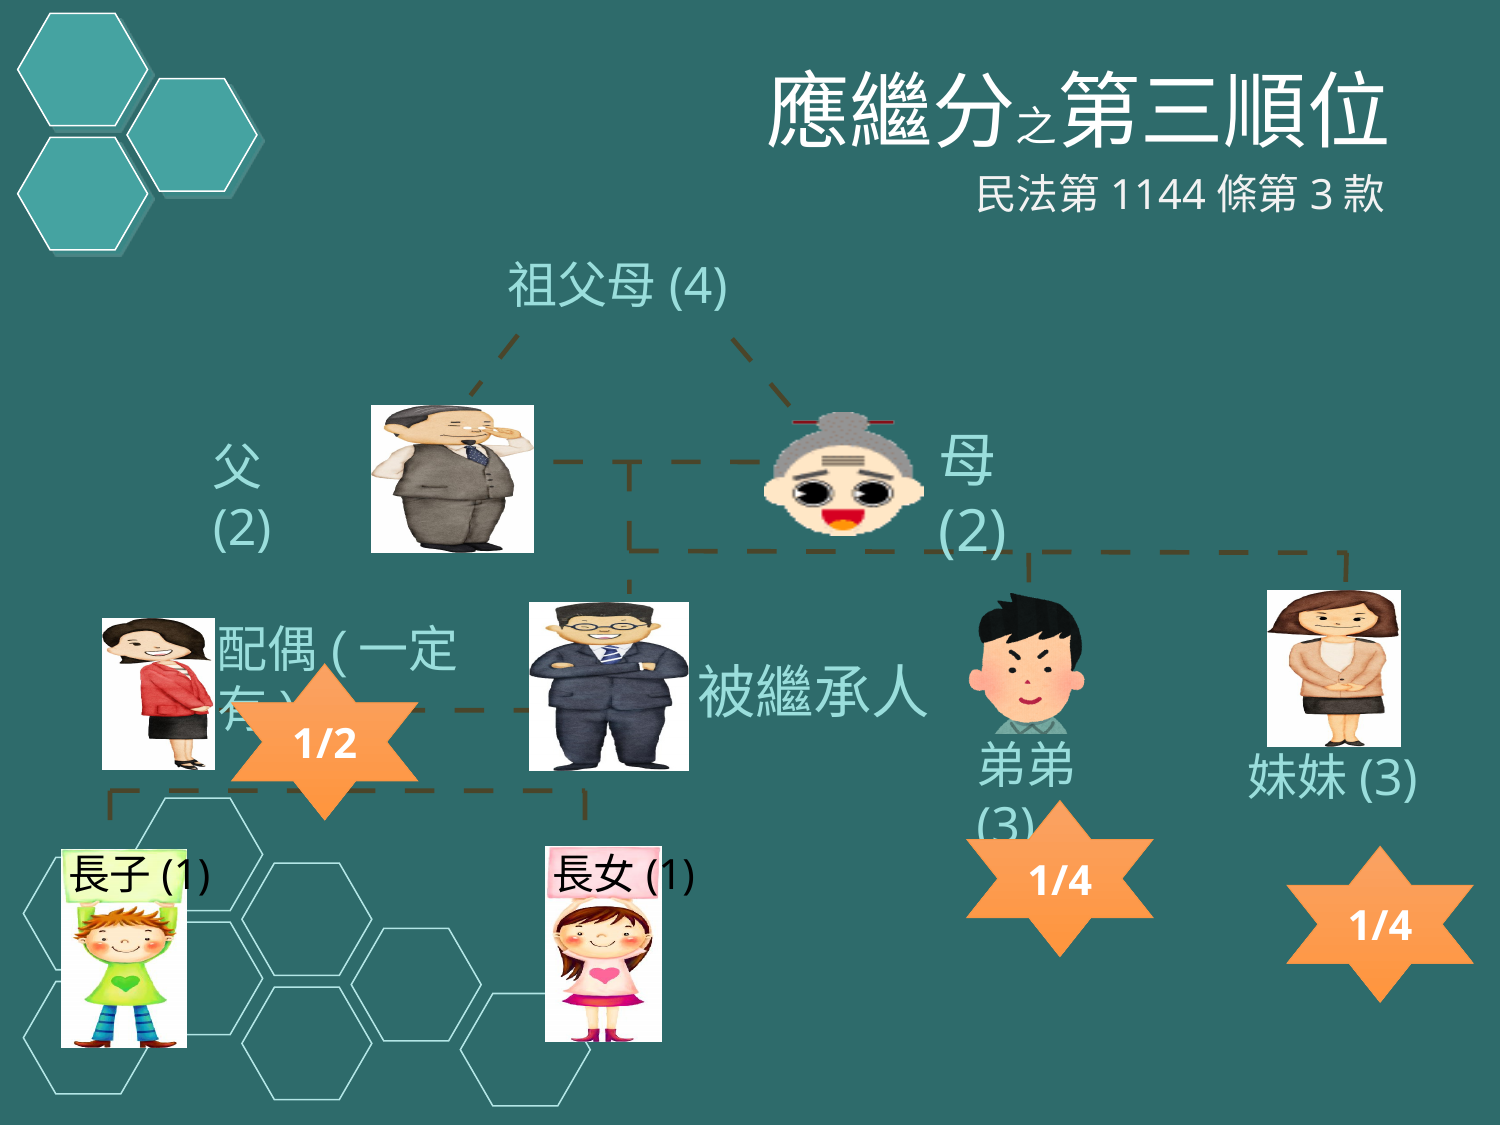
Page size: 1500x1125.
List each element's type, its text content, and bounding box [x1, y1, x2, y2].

text_box 1/4 [967, 800, 1153, 957]
picture [529, 602, 689, 771]
text_box 弟弟(3) [961, 725, 1159, 861]
text_box 母(2) [923, 415, 1086, 571]
text_box 民法第1144條第3款 [686, 157, 1406, 228]
text_box 父(2) [197, 427, 348, 563]
text_box 長女(1) [537, 839, 726, 906]
picture [764, 412, 924, 536]
picture [545, 906, 662, 1042]
text_box 被繼承人 [677, 645, 955, 736]
picture [61, 906, 187, 1049]
text_box 1/2 [231, 664, 418, 820]
text_box 妹妹(3) [1232, 737, 1434, 813]
picture [371, 405, 534, 553]
text_box 祖父母(4) [476, 243, 758, 324]
picture [1267, 590, 1401, 747]
picture [102, 618, 215, 770]
text_box 配偶(一定有) [197, 607, 534, 748]
text_box 1/4 [1287, 846, 1473, 1003]
title 應繼分之第三順位 [277, 42, 1406, 173]
picture [950, 589, 1110, 735]
text_box 長子(1) [53, 839, 253, 906]
